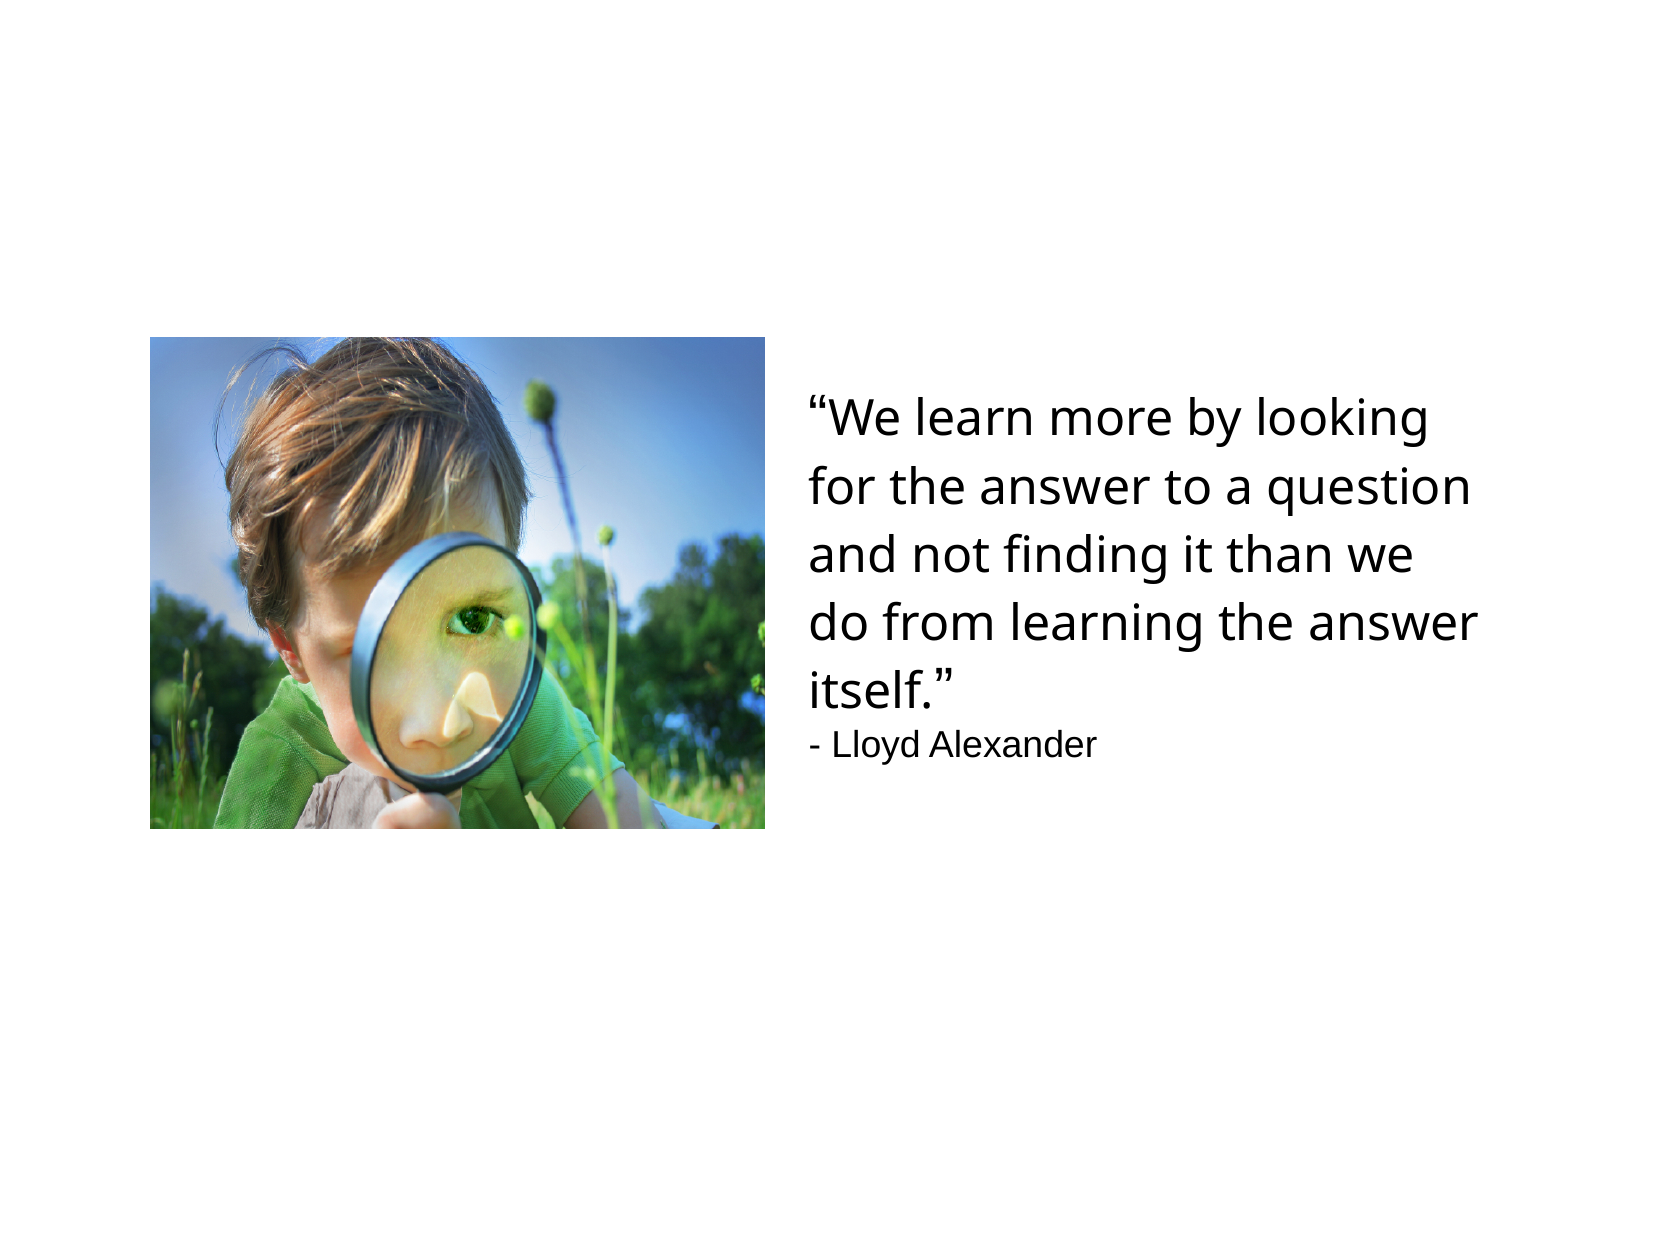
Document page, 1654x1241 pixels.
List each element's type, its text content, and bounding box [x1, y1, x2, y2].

picture [150, 337, 765, 829]
text_box “We learn more by looking for the answer to a question and not finding it than we do from learning the answer itself.” - Lloyd Alexander [793, 375, 1501, 829]
